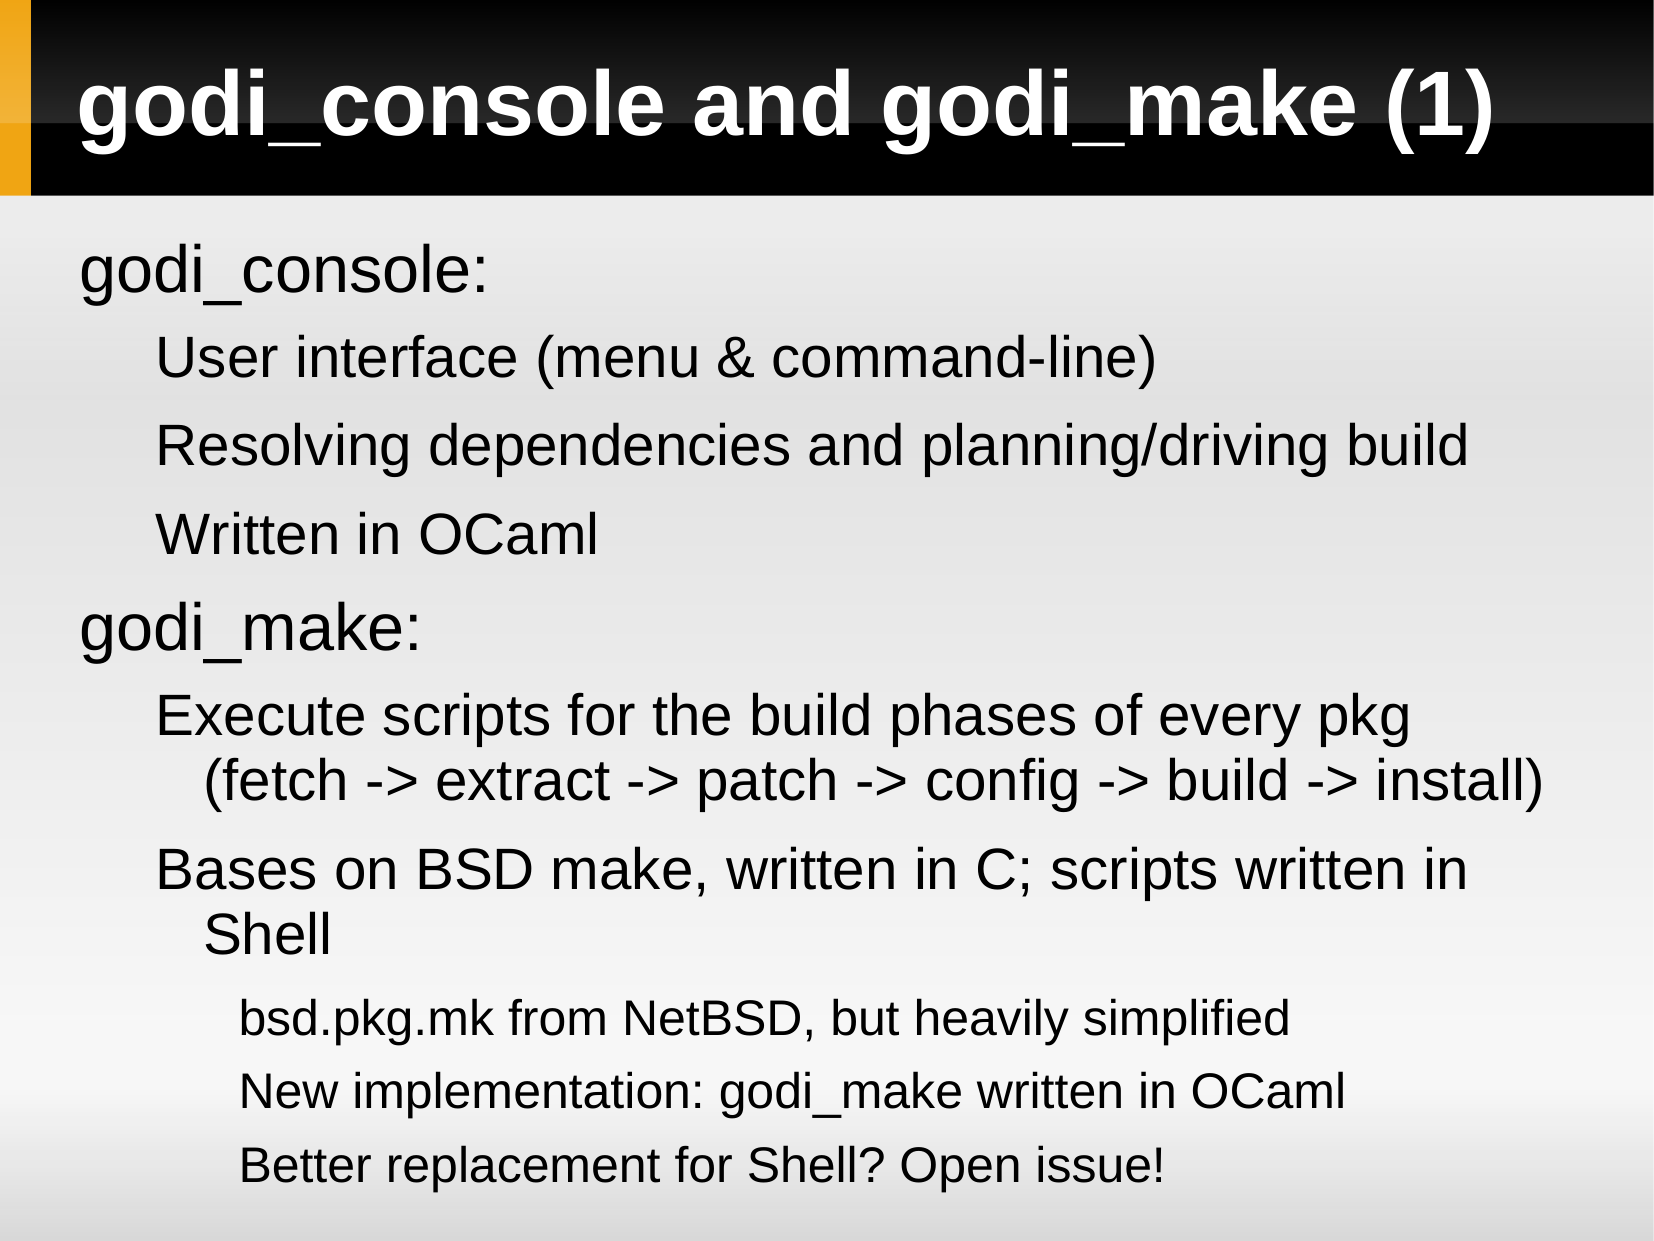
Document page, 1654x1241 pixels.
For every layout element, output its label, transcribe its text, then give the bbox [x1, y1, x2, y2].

title godi_console and godi_make (1) [76, 0, 1565, 208]
list godi_console: User interface (menu & command-line) Resolving dependencies and planning/driving build Written in OCaml godi_make: Execute scripts for the build phases of every pkg (fetch -> extract -> patch -> config -> build -> install) Bases on BSD make, written in C; scripts written in Shell bsd.pkg.mk from NetBSD, but heavily simplified New implementation: godi_make written in OCaml Better replacement for Shell? Open issue! [61, 231, 1550, 1192]
picture [0, 0, 1654, 1241]
